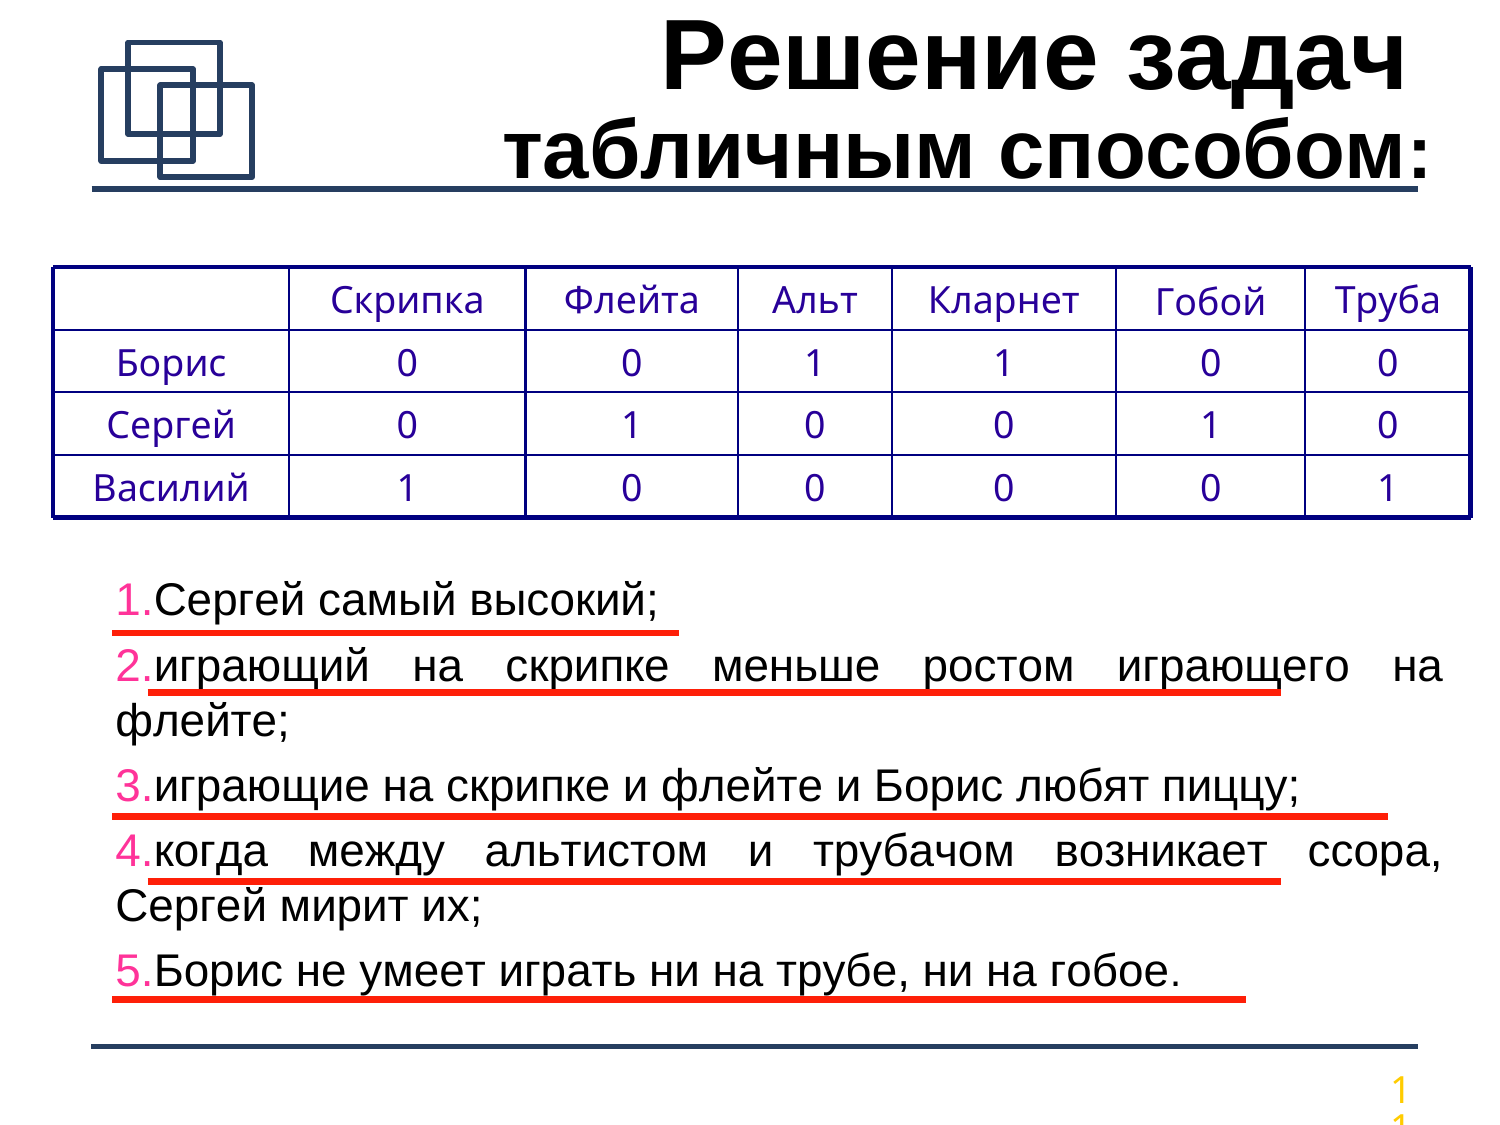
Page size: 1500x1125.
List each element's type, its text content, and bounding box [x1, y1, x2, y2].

text_box Альт [739, 269, 891, 329]
text_box Василий [55, 456, 288, 515]
text_box 1 [1117, 393, 1304, 454]
text_box Сергей [55, 393, 288, 454]
text_box Флейта [527, 269, 737, 329]
text_box 0 [893, 393, 1115, 454]
text_box 0 [527, 456, 737, 515]
text_box 0 [893, 456, 1115, 515]
text_box 0 [1306, 331, 1468, 391]
text_box 1 [893, 331, 1115, 391]
text_box Борис [55, 331, 288, 391]
text_box 1 [1306, 456, 1468, 515]
text_box 0 [1306, 393, 1468, 454]
text_box 0 [290, 331, 524, 391]
text_box 0 [1117, 456, 1304, 515]
text_box 0 [290, 393, 524, 454]
text_box 0 [1117, 331, 1304, 391]
text_box 0 [739, 393, 891, 454]
text_box Труба [1306, 269, 1468, 329]
text_box 1 [739, 331, 891, 391]
list Сергей самый высокий; играющий на скрипке меньше ростом играющего на флейте; играющие на скрипке и флейте и Борис любят пиццу; когда между альтистом и трубачом возникает ссора, Сергей мирит их; Борис не умеет играть ни на трубе, ни на гобое. [41, 562, 1459, 1012]
text_box Гобой [1127, 283, 1294, 319]
text_box Кларнет [893, 269, 1115, 329]
text_box Скрипка [290, 269, 524, 329]
text_box Решение задач табличным способом: [41, 1, 1448, 201]
text_box 1 [290, 456, 524, 515]
text_box 0 [527, 331, 737, 391]
text_box 0 [739, 456, 891, 515]
text_box 1 [527, 393, 737, 454]
